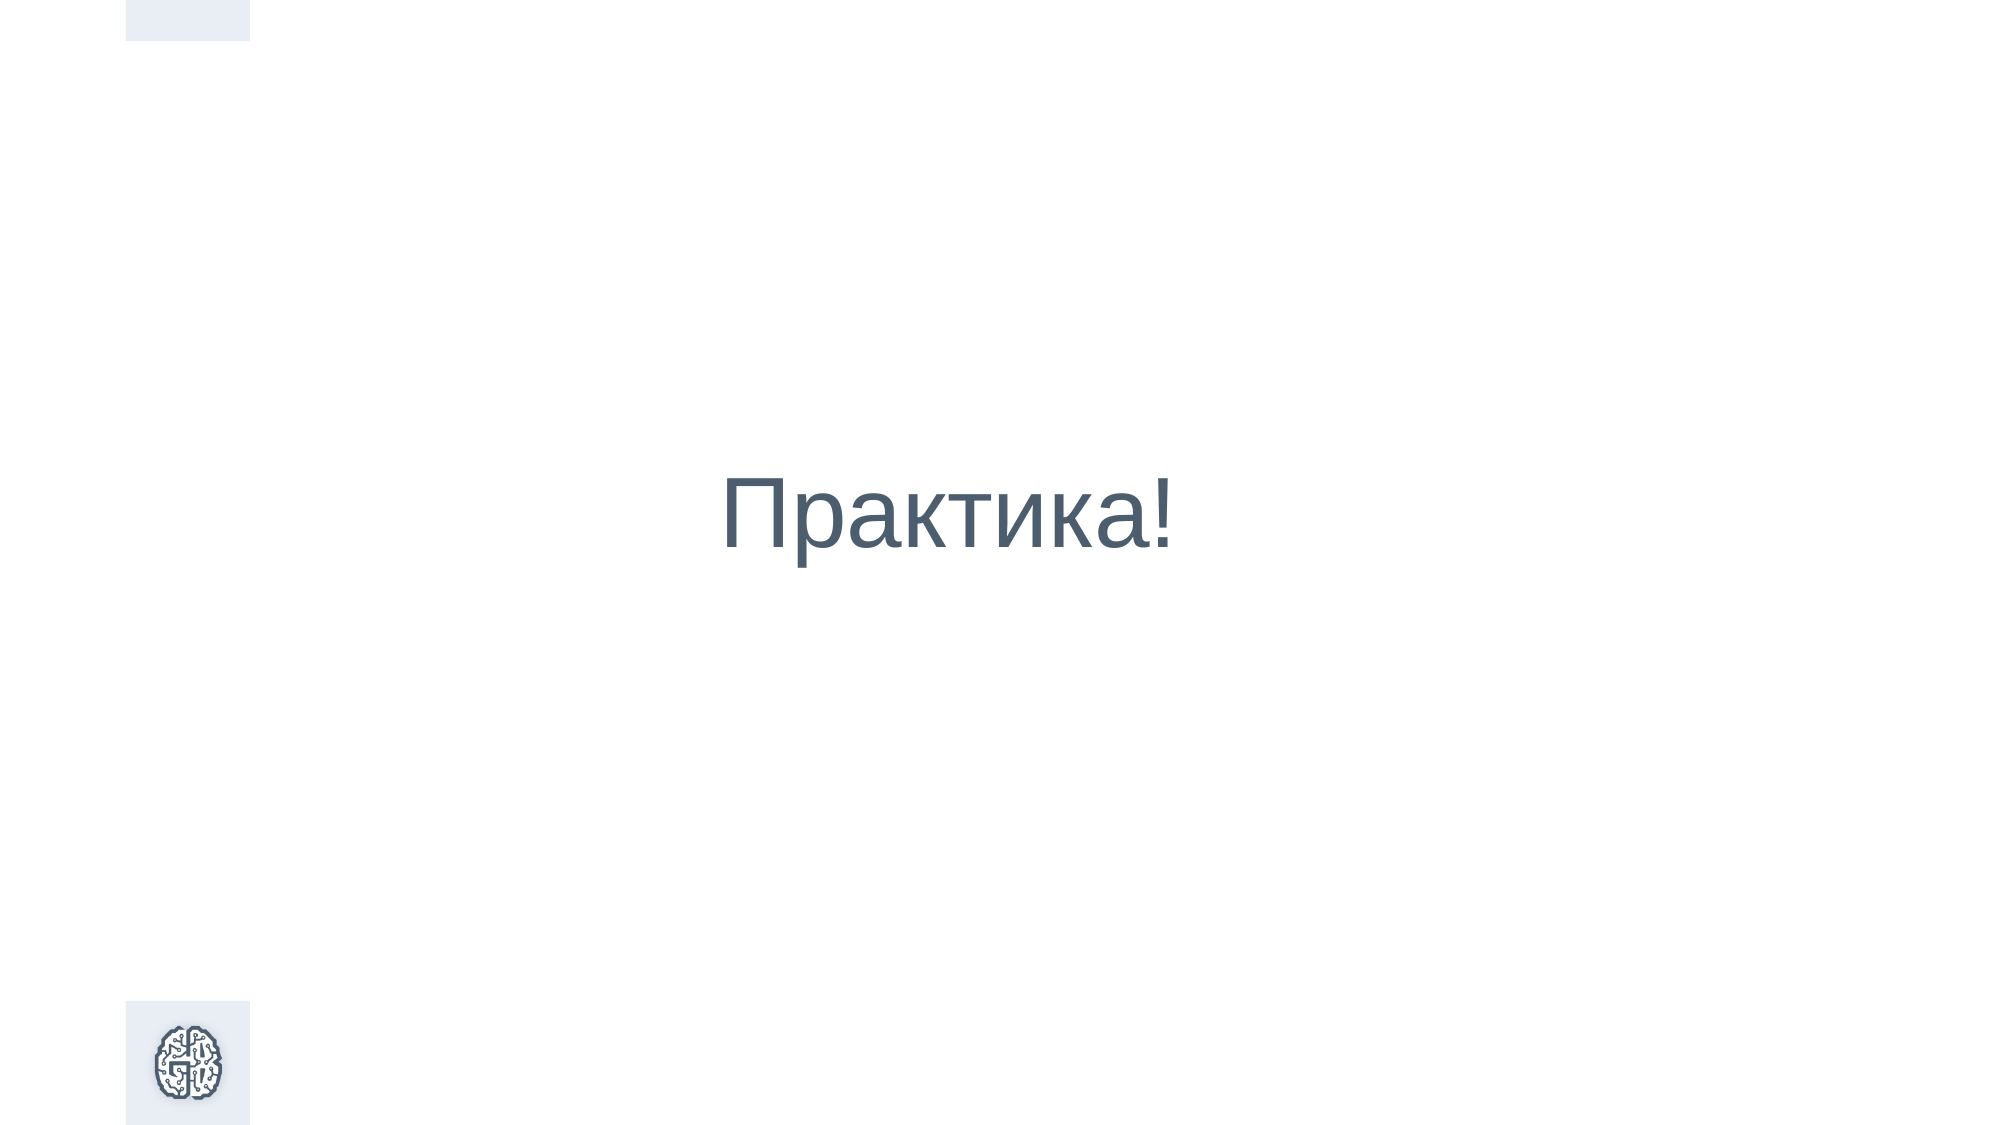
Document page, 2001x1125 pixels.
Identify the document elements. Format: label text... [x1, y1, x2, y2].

title Практика! [704, 413, 1345, 618]
picture [144, 1016, 232, 1110]
